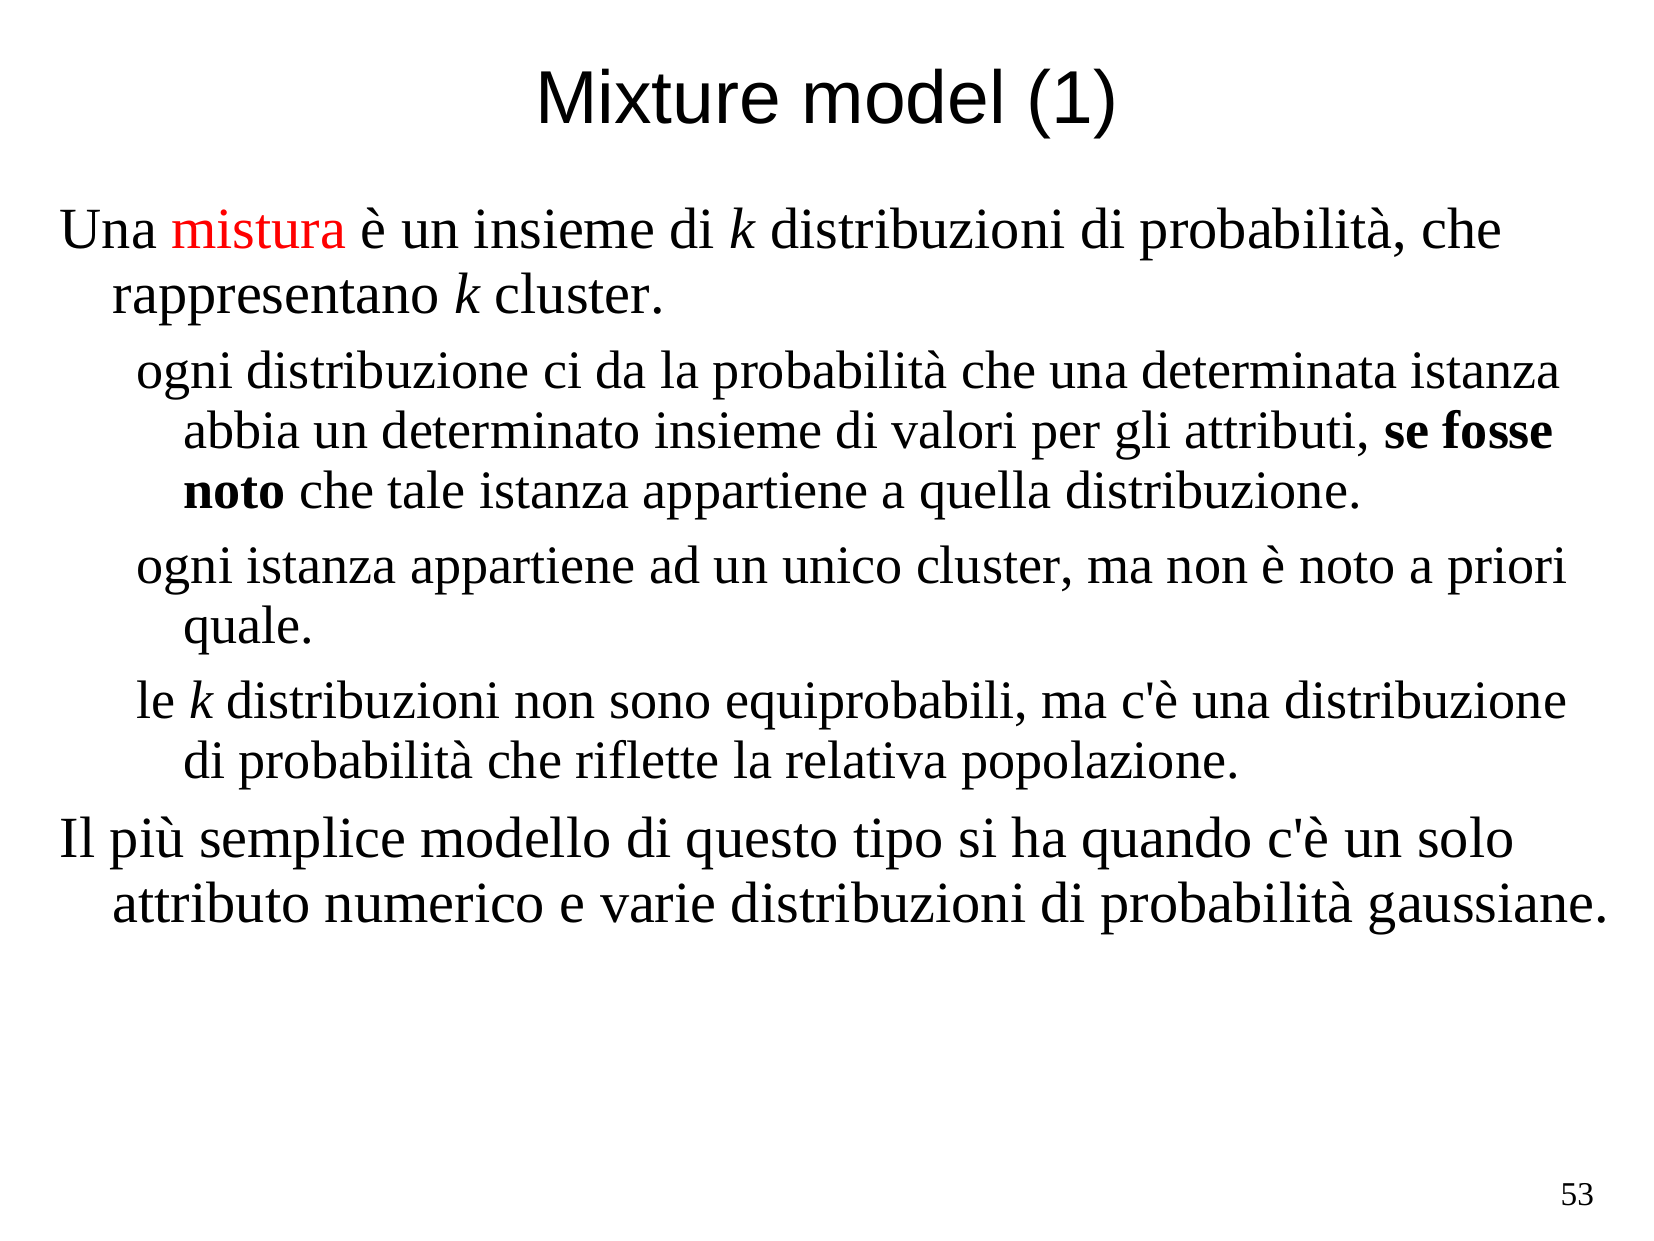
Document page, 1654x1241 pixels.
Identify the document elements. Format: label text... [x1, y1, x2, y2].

list Una mistura è un insieme di k distribuzioni di probabilità, che rappresentano k cluster. ogni distribuzione ci da la probabilità che una determinata istanza abbia un determinato insieme di valori per gli attributi, se fosse noto che tale istanza appartiene a quella distribuzione. ogni istanza appartiene ad un unico cluster, ma non è noto a priori quale. le k distribuzioni non sono equiprobabili, ma c'è una distribuzione di probabilità che riflette la relativa popolazione. Il più semplice modello di questo tipo si ha quando c'è un solo attributo numerico e varie distribuzioni di probabilità gaussiane. [42, 196, 1612, 1187]
title Mixture model (1) [37, 30, 1617, 166]
